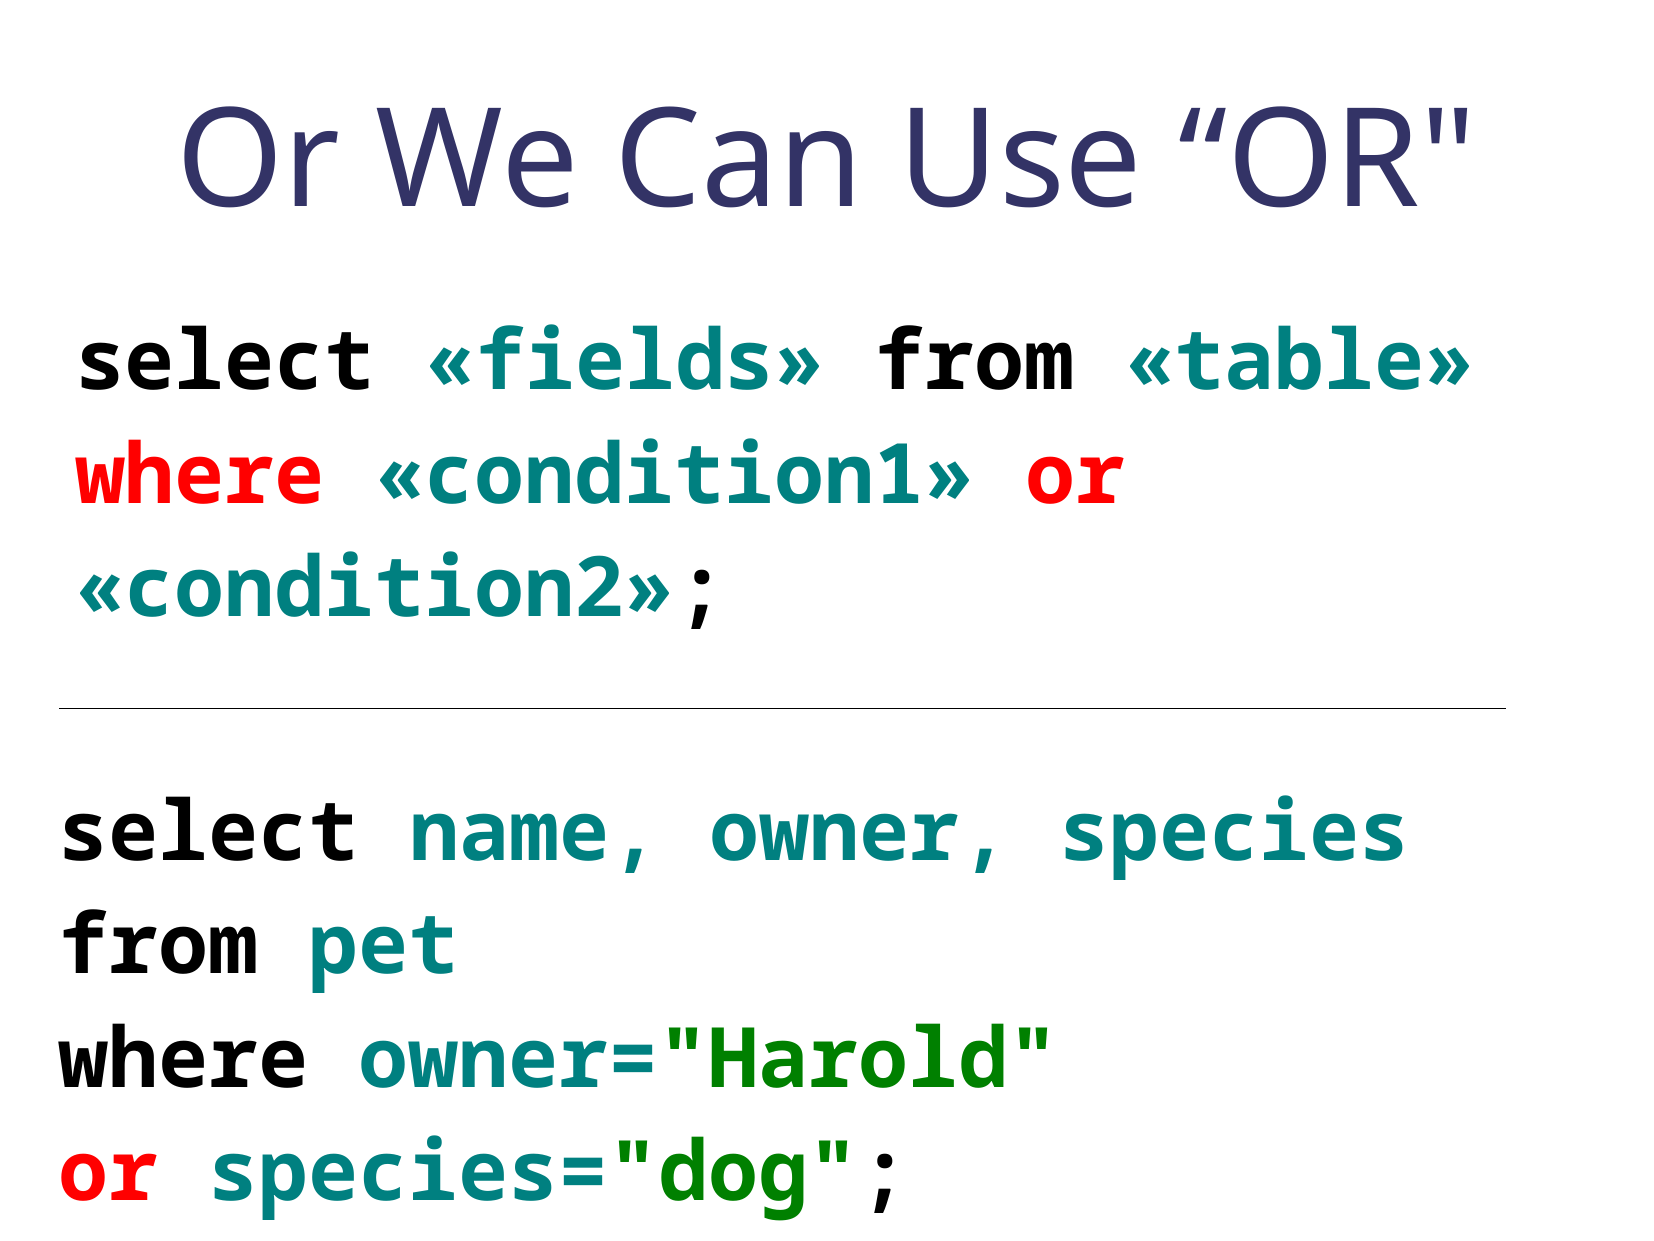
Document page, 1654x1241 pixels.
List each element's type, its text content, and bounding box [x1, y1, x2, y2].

title Or We Can Use “OR" [82, 56, 1571, 250]
text_box select name, owner, species from pet where owner="Harold" or species="dog"; [59, 806, 1469, 1191]
subtitle select «fields» from «table» where «condition1» or «condition2»; [75, 326, 1560, 616]
